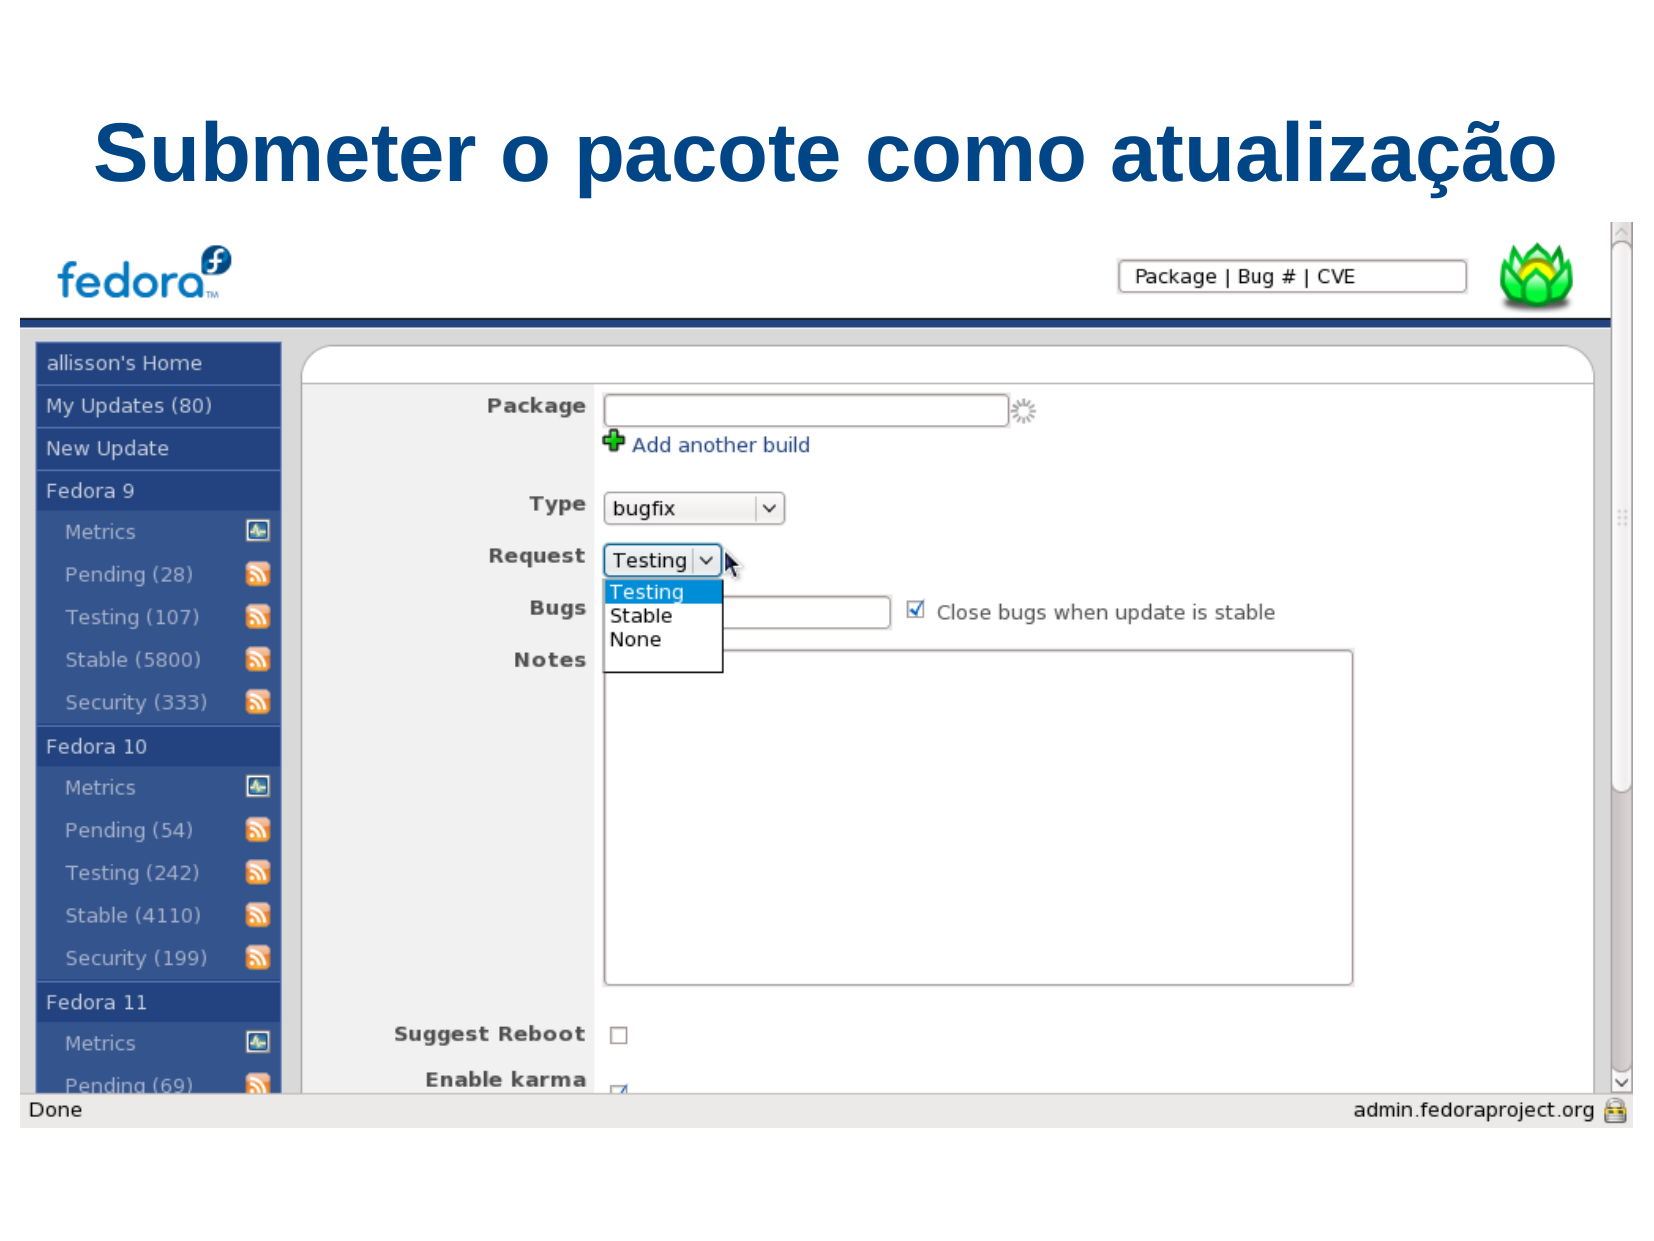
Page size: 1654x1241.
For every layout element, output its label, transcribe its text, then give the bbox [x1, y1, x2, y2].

picture [20, 222, 1633, 1129]
title Submeter o pacote como atualização [82, 56, 1571, 222]
